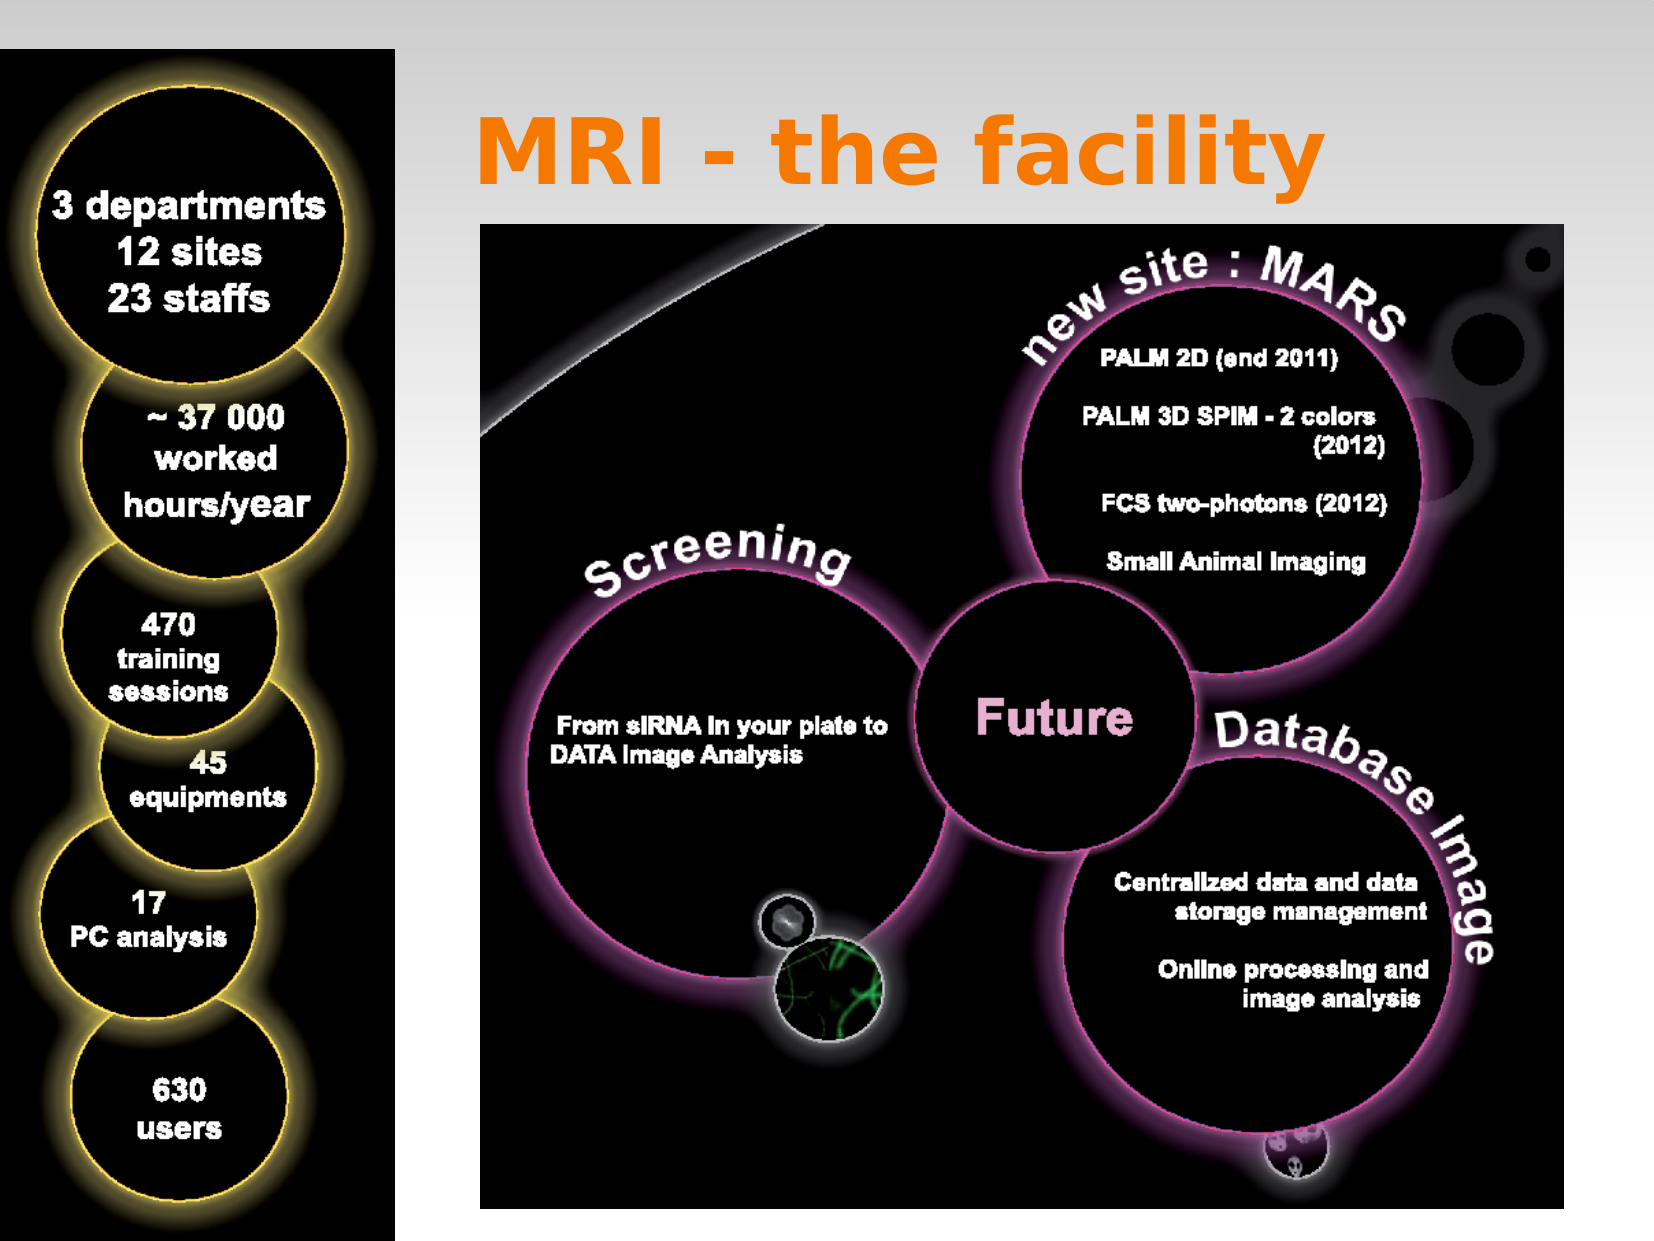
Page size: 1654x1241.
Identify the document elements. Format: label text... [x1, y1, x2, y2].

picture [480, 257, 1564, 1209]
title MRI - the facility [82, 49, 1572, 257]
picture [0, 49, 395, 1241]
